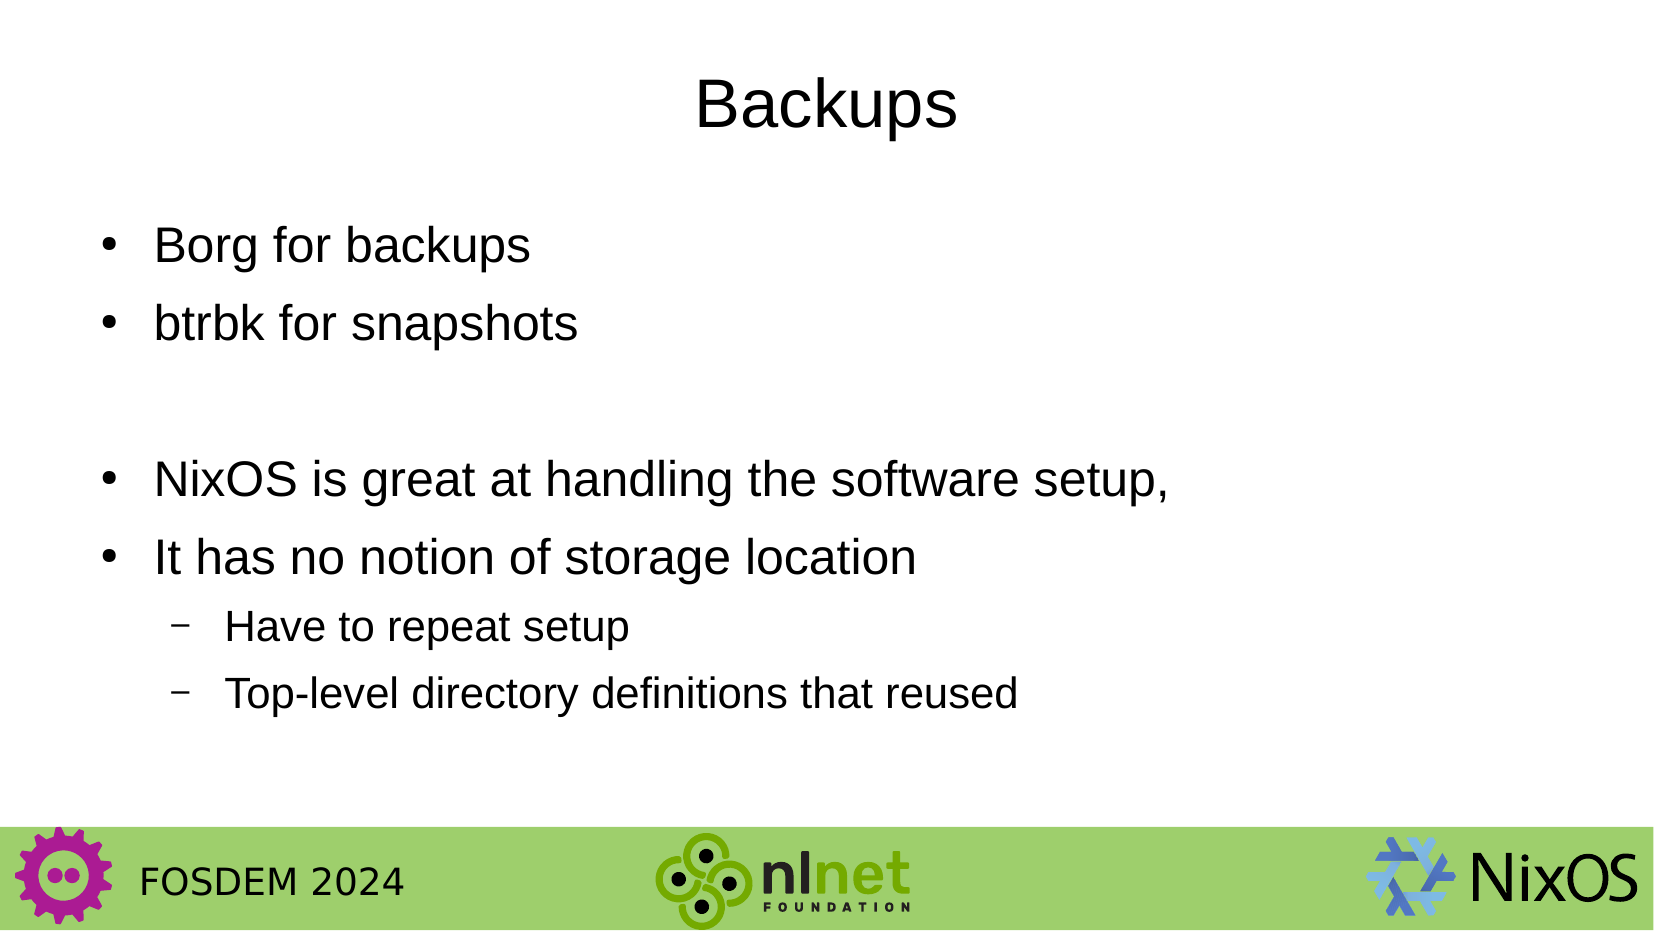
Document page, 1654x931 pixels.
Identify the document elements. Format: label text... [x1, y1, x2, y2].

list Borg for backups btrbk for snapshots NixOS is great at handling the software setup, It has no notion of storage location Have to repeat setup Top-level directory definitions that reused [82, 217, 1571, 758]
title Backups [88, 29, 1565, 178]
